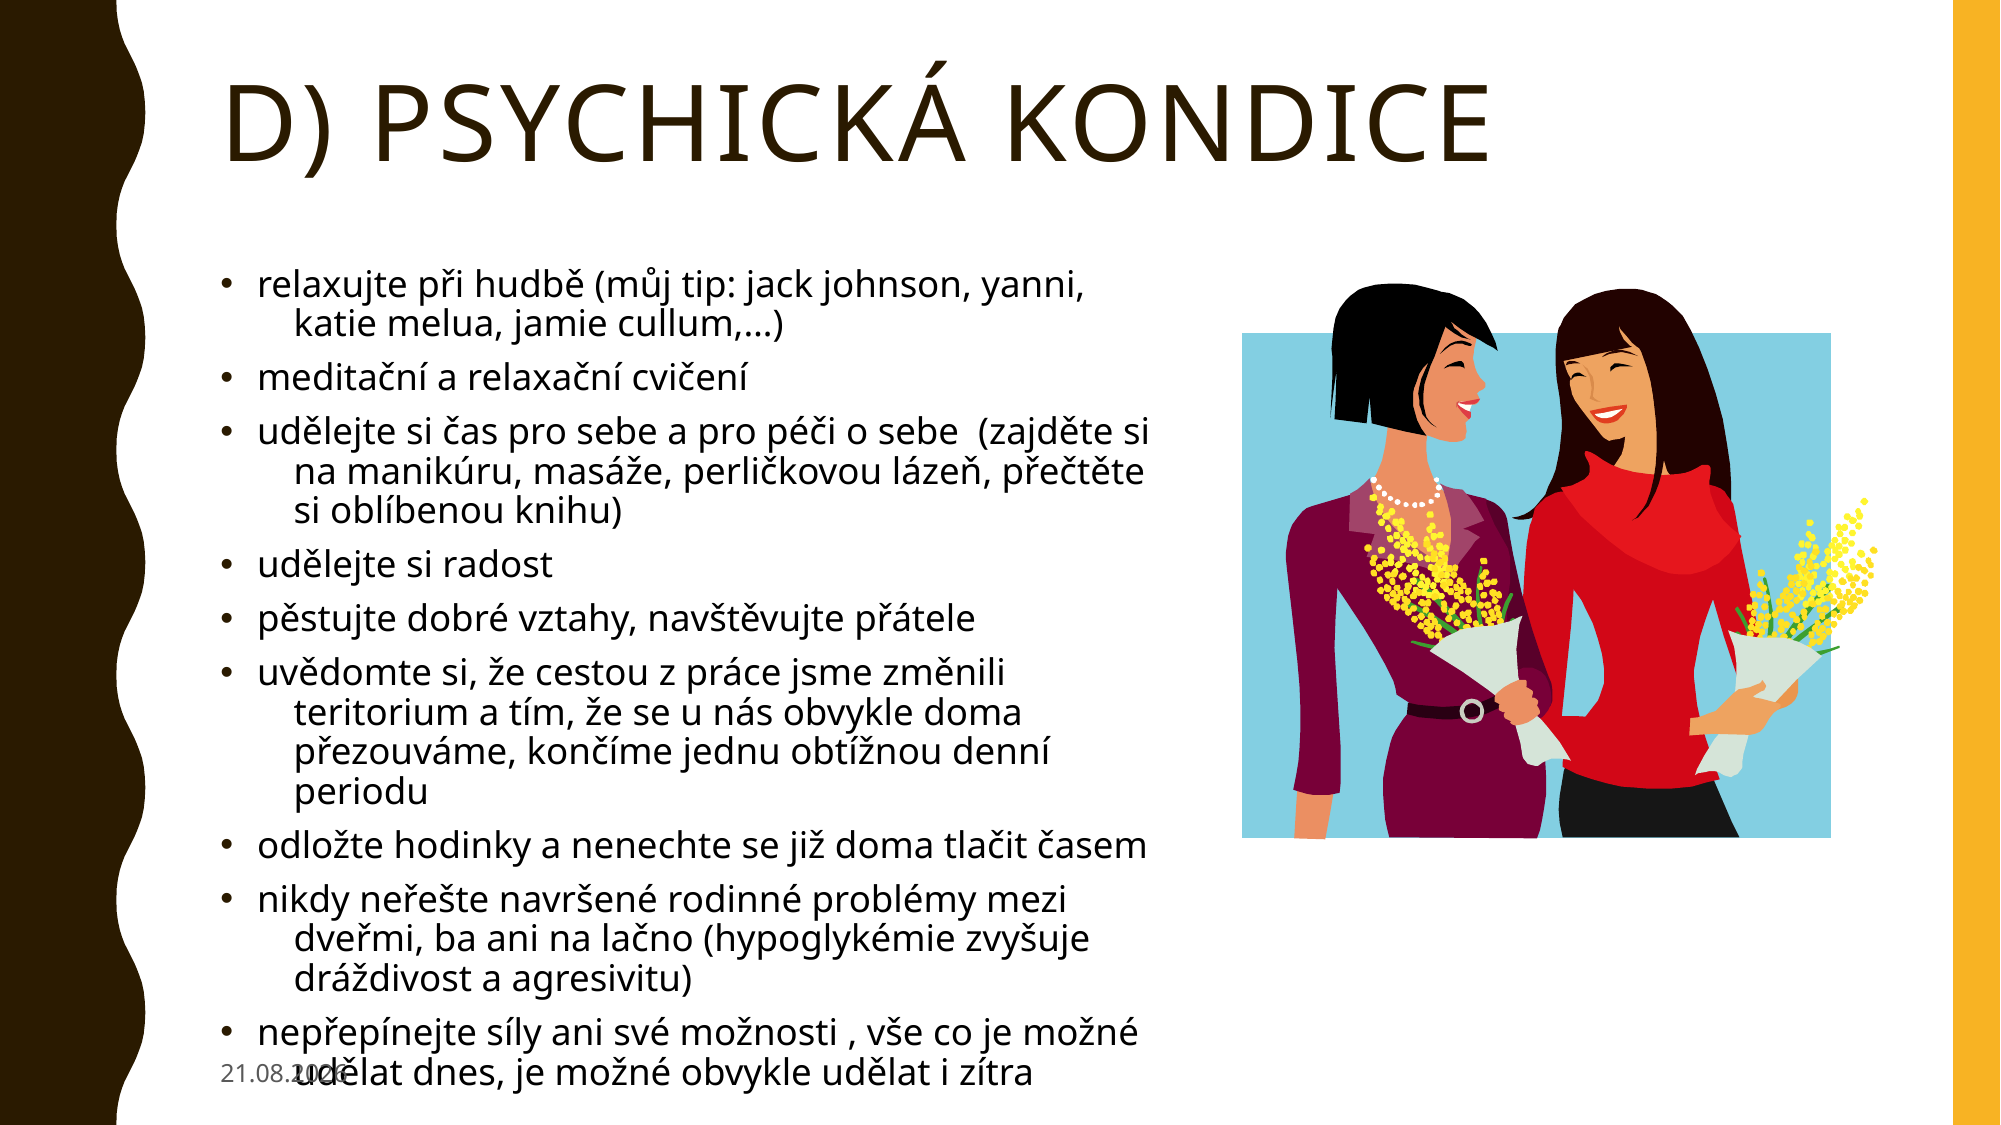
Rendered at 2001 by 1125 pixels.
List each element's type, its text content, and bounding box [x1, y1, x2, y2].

title D) Psychická kondice [205, 62, 1880, 197]
list relaxujte při hudbě (můj tip: jack johnson, yanni, katie melua, jamie cullum,…) meditační a relaxační cvičení udělejte si čas pro sebe a pro péči o sebe (zajděte si na manikúru, masáže, perličkovou lázeň, přečtěte si oblíbenou knihu) udělejte si radost pěstujte dobré vztahy, navštěvujte přátele uvědomte si, že cestou z práce jsme změnili teritorium a tím, že se u nás obvykle doma přezouváme, končíme jednu obtížnou denní periodu odložte hodinky a nenechte se již doma tlačit časem nikdy neřešte navršené rodinné problémy mezi dveřmi, ba ani na lačno (hypoglykémie zvyšuje dráždivost a agresivitu) nepřepínejte síly ani své možnosti , vše co je možné udělat dnes, je možné obvykle udělat i zítra [205, 257, 1188, 1107]
picture [1239, 281, 1880, 842]
text_box 15.05.2020 [205, 1045, 588, 1104]
